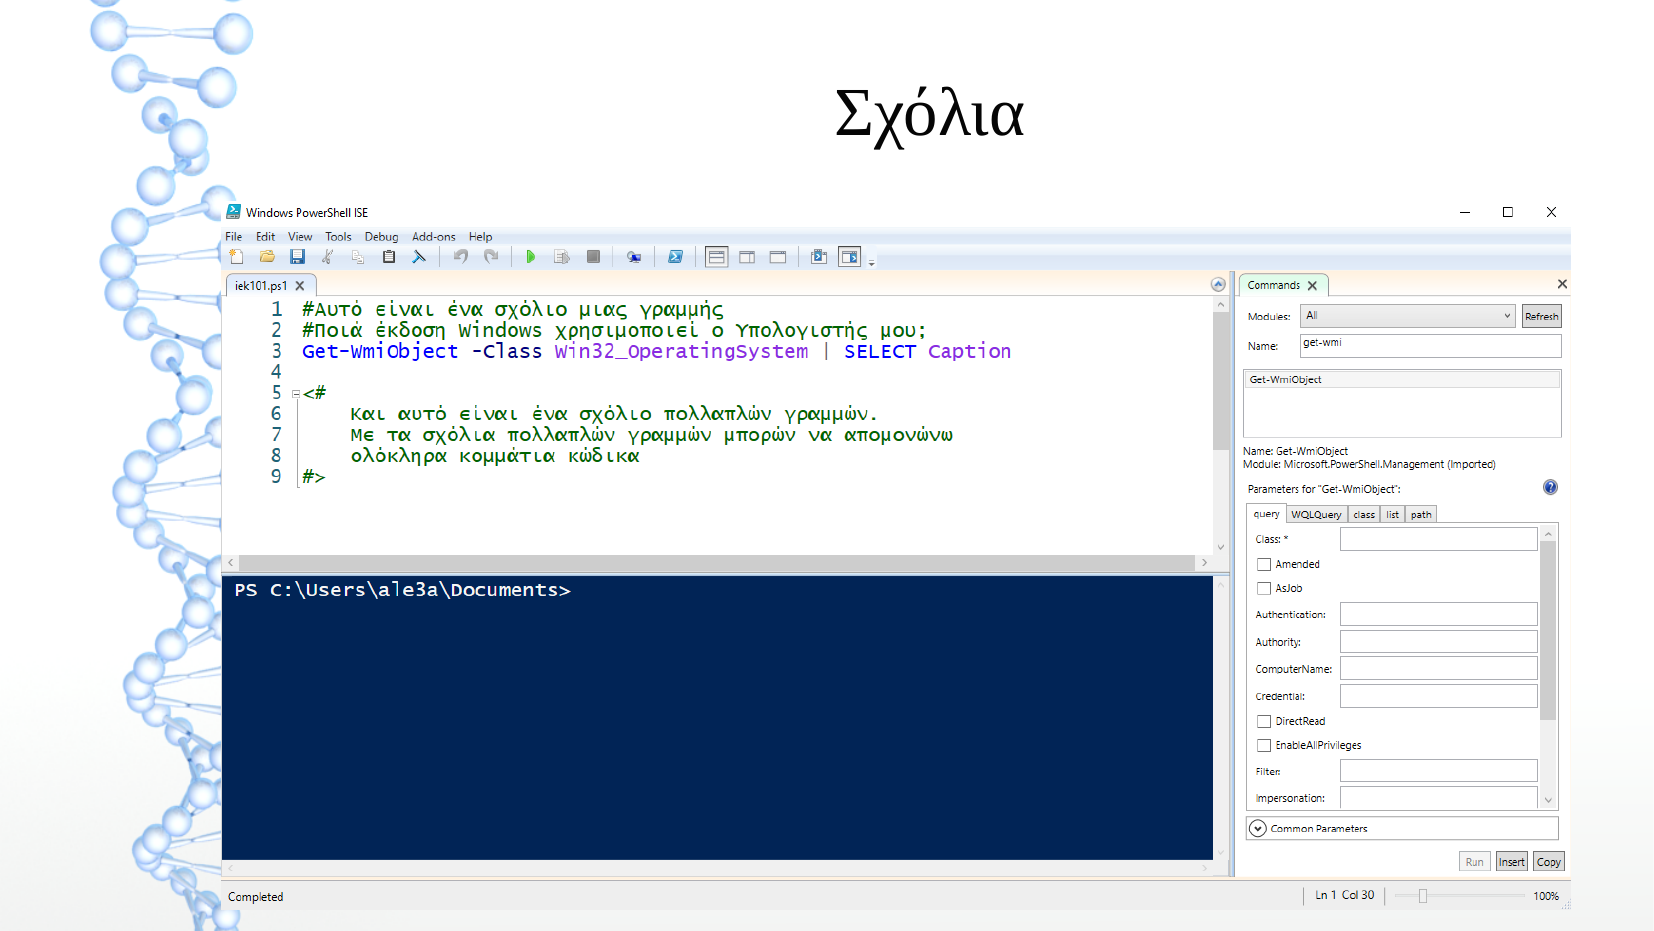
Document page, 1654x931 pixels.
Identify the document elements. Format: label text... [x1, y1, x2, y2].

picture [0, 0, 1654, 931]
title Σχόλια [265, 35, 1595, 189]
